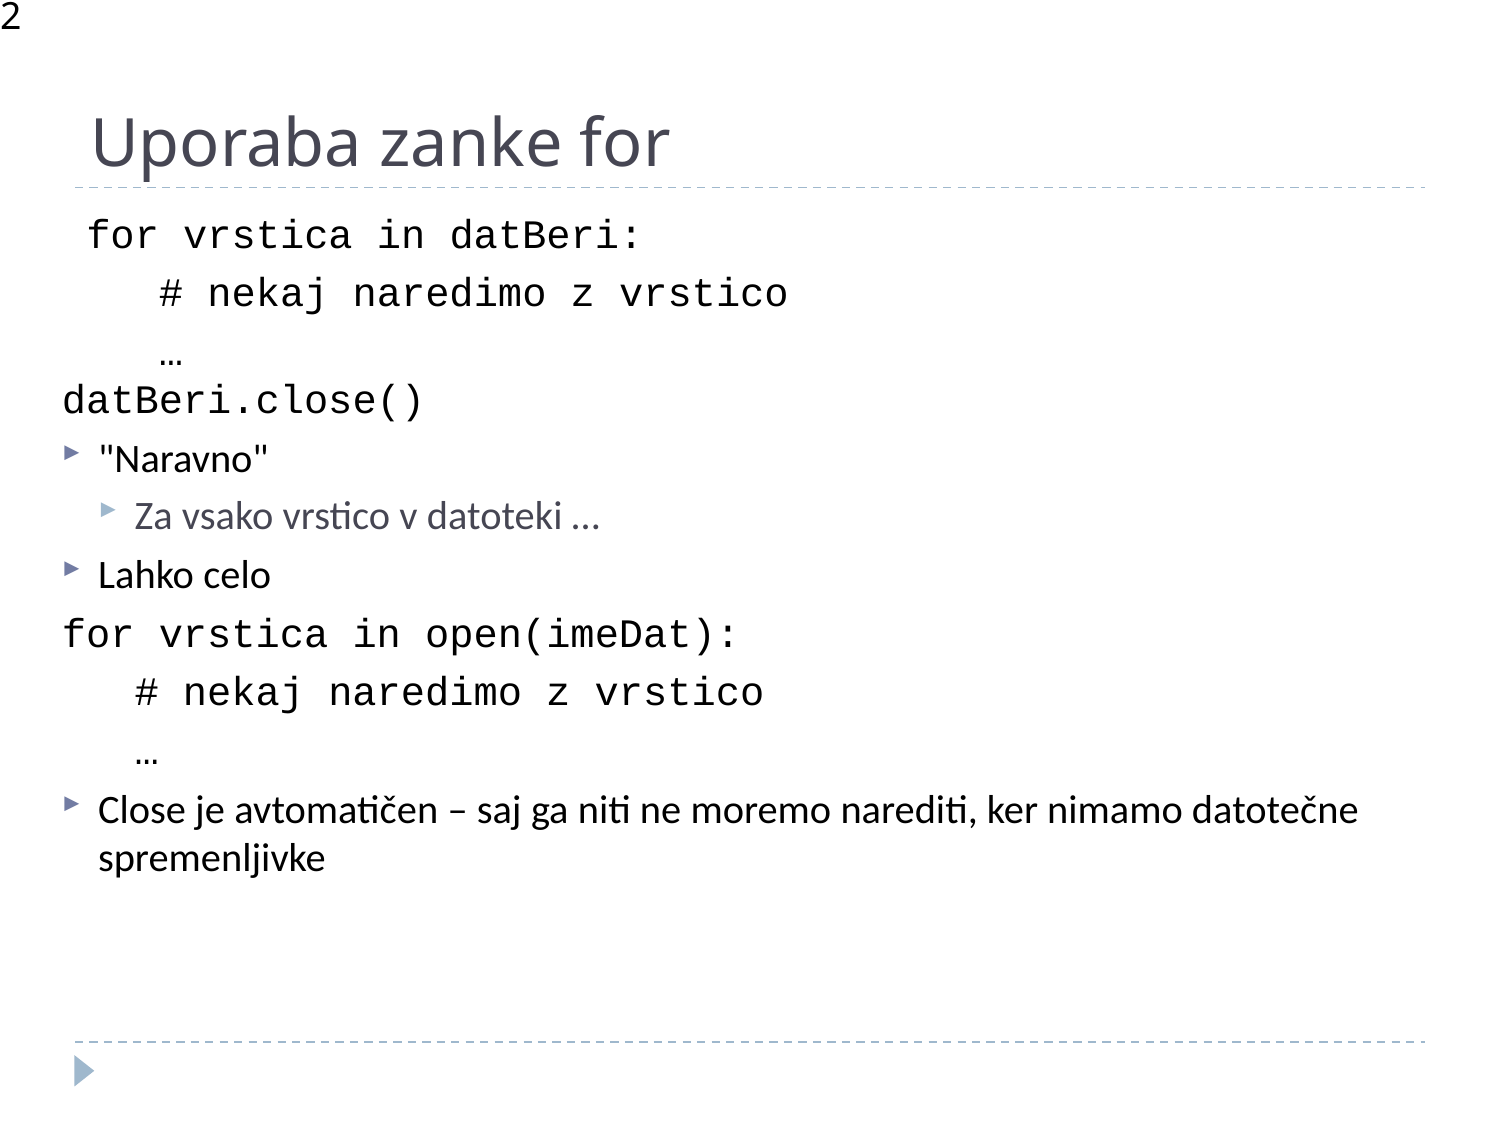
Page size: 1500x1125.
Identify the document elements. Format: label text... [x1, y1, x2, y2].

list for vrstica in datBeri: # nekaj naredimo z vrstico … datBeri.close() "Naravno" Za vsako vrstico v datoteki … Lahko celo for vrstica in open(imeDat): # nekaj naredimo z vrstico … Close je avtomatičen – saj ga niti ne moremo narediti, ker nimamo datotečne spremenljivke [46, 200, 1425, 1010]
title Uporaba zanke for [75, 24, 1425, 188]
